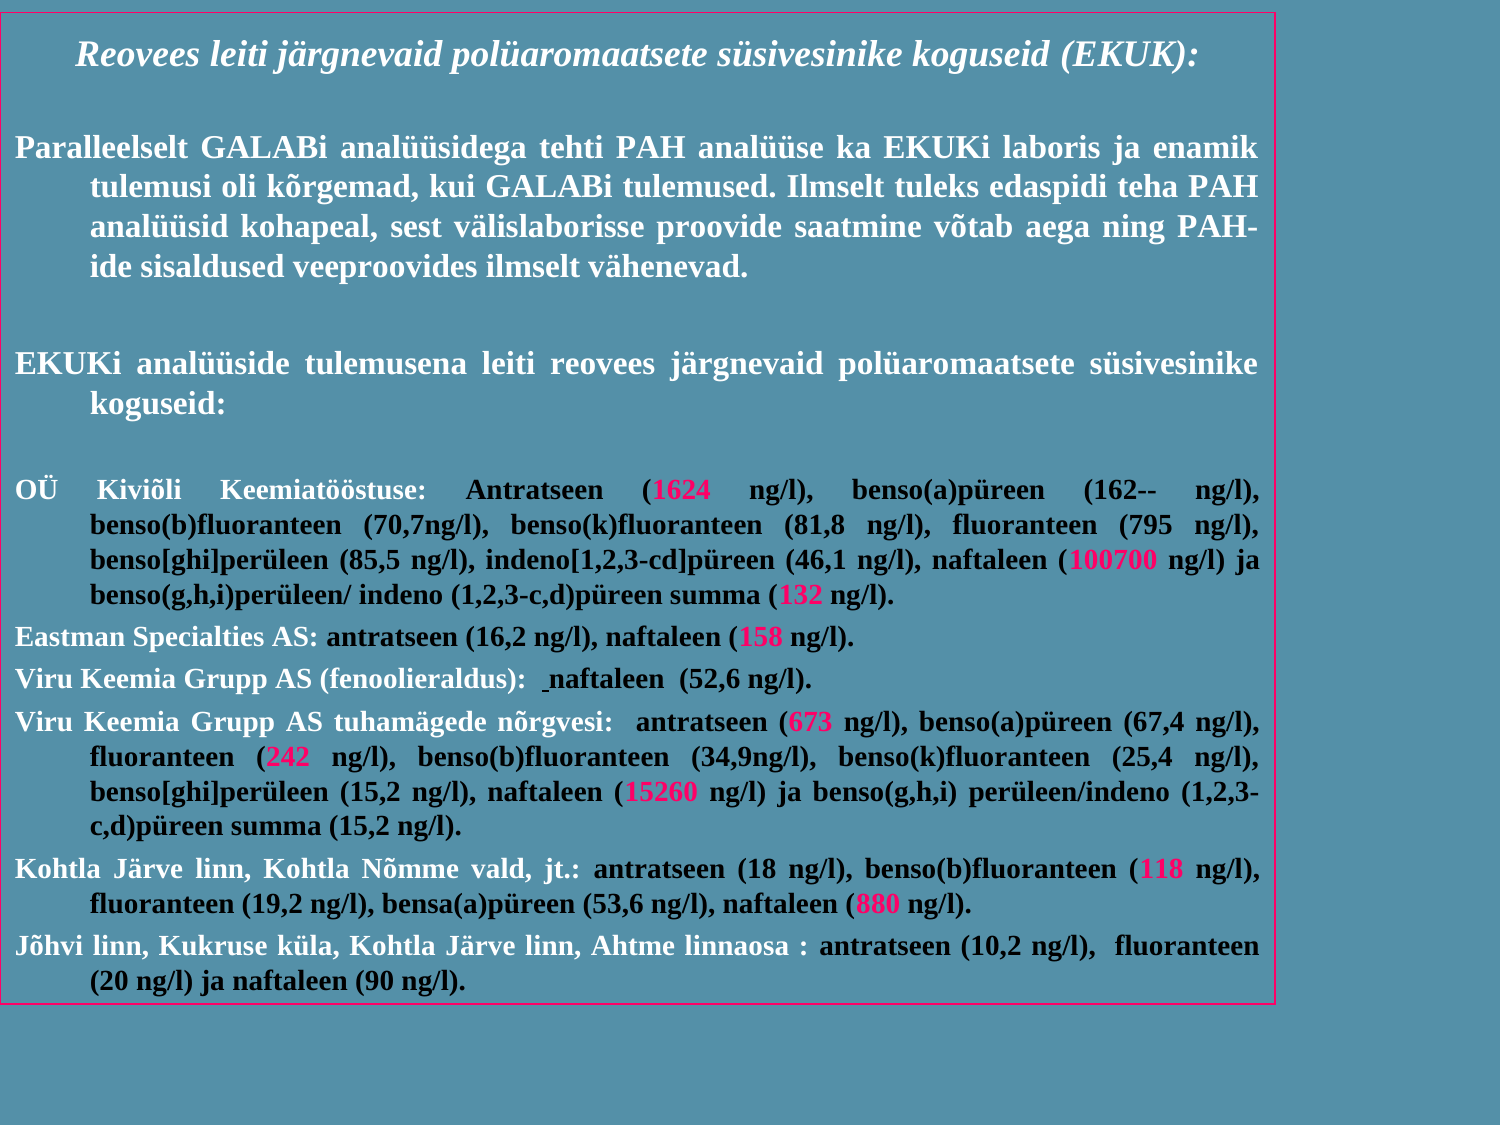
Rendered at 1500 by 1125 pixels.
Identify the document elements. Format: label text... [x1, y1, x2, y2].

text_box Reovees leiti järgnevaid polüaromaatsete süsivesinike koguseid (EKUK): Paralleelselt GALABi analüüsidega tehti PAH analüüse ka EKUKi laboris ja enamik tulemusi oli kõrgemad, kui GALABi tulemused. Ilmselt tuleks edaspidi teha PAH analüüsid kohapeal, sest välislaborisse proovide saatmine võtab aega ning PAH-ide sisaldused veeproovides ilmselt vähenevad. EKUKi analüüside tulemusena leiti reovees järgnevaid polüaromaatsete süsivesinike koguseid: OÜ Kiviõli Keemiatööstuse: Antratseen (1624 ng/l), benso(a)püreen (162-- ng/l), benso(b)fluoranteen (70,7ng/l), benso(k)fluoranteen (81,8 ng/l), fluoranteen (795 ng/l), benso[ghi]perüleen (85,5 ng/l), indeno[1,2,3-cd]püreen (46,1 ng/l), naftaleen (100700 ng/l) ja benso(g,h,i)perüleen/ indeno (1,2,3-c,d)püreen summa (132 ng/l). Eastman Specialties AS: antratseen (16,2 ng/l), naftaleen (158 ng/l). Viru Keemia Grupp AS (fenoolieraldus): naftaleen (52,6 ng/l). Viru Keemia Grupp AS tuhamägede nõrgvesi: antratseen (673 ng/l), benso(a)püreen (67,4 ng/l), fluoranteen (242 ng/l), benso(b)fluoranteen (34,9ng/l), benso(k)fluoranteen (25,4 ng/l), benso[ghi]perüleen (15,2 ng/l), naftaleen (15260 ng/l) ja benso(g,h,i) perüleen/indeno (1,2,3-c,d)püreen summa (15,2 ng/l). Kohtla Järve linn, Kohtla Nõmme vald, jt.: antratseen (18 ng/l), benso(b)fluoranteen (118 ng/l), fluoranteen (19,2 ng/l), bensa(a)püreen (53,6 ng/l), naftaleen (880 ng/l). Jõhvi linn, Kukruse küla, Kohtla Järve linn, Ahtme linnaosa : antratseen (10,2 ng/l), fluoranteen (20 ng/l) ja naftaleen (90 ng/l). [0, 12, 1276, 1004]
